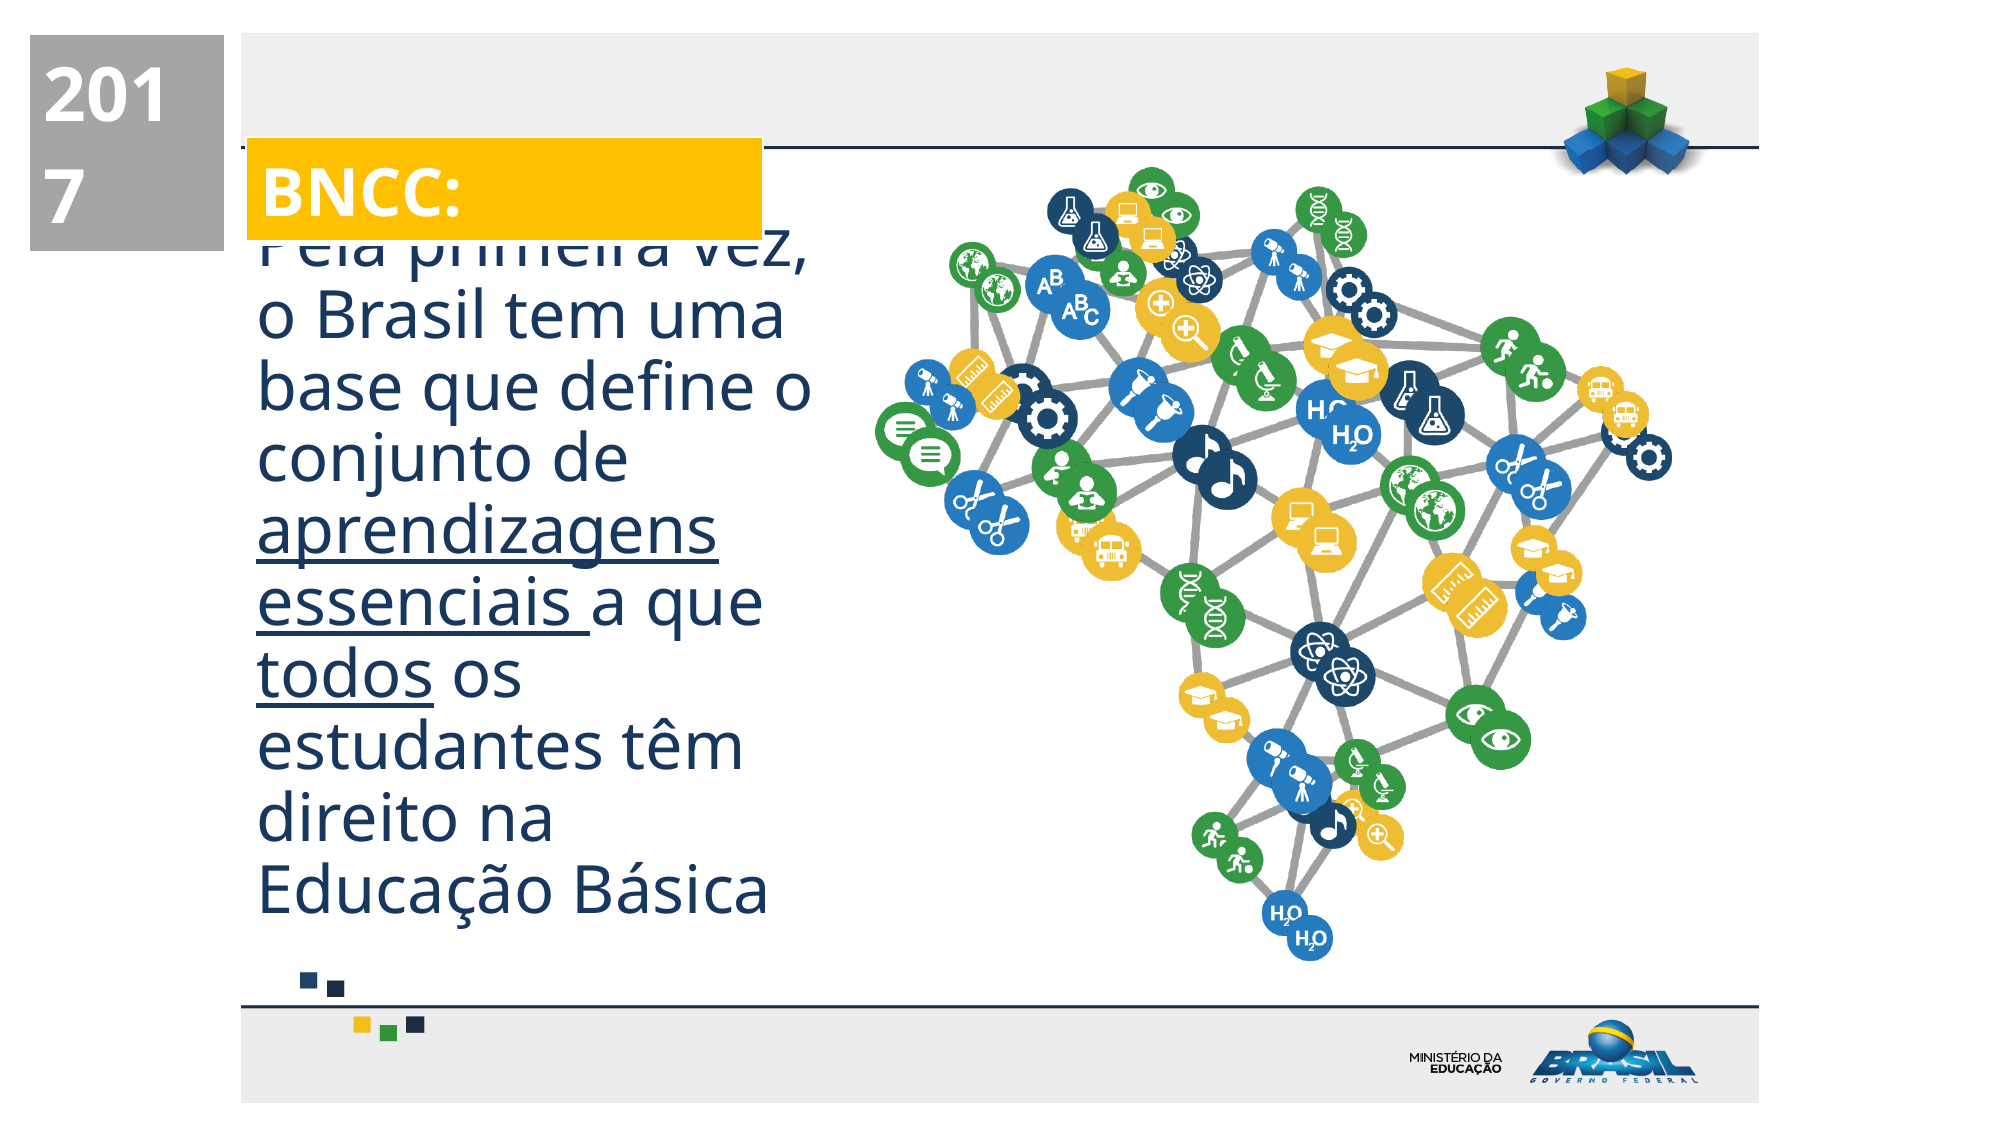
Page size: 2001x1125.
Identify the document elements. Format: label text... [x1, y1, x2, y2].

table_header 2017 [30, 35, 224, 251]
picture [241, 33, 1759, 1103]
title Pela primeira vez, o Brasil tem uma base que define o conjunto de aprendizagens essenciais a que todos os estudantes têm direito na Educação Básica [241, 26, 859, 936]
table_header BNCC: [247, 138, 762, 240]
